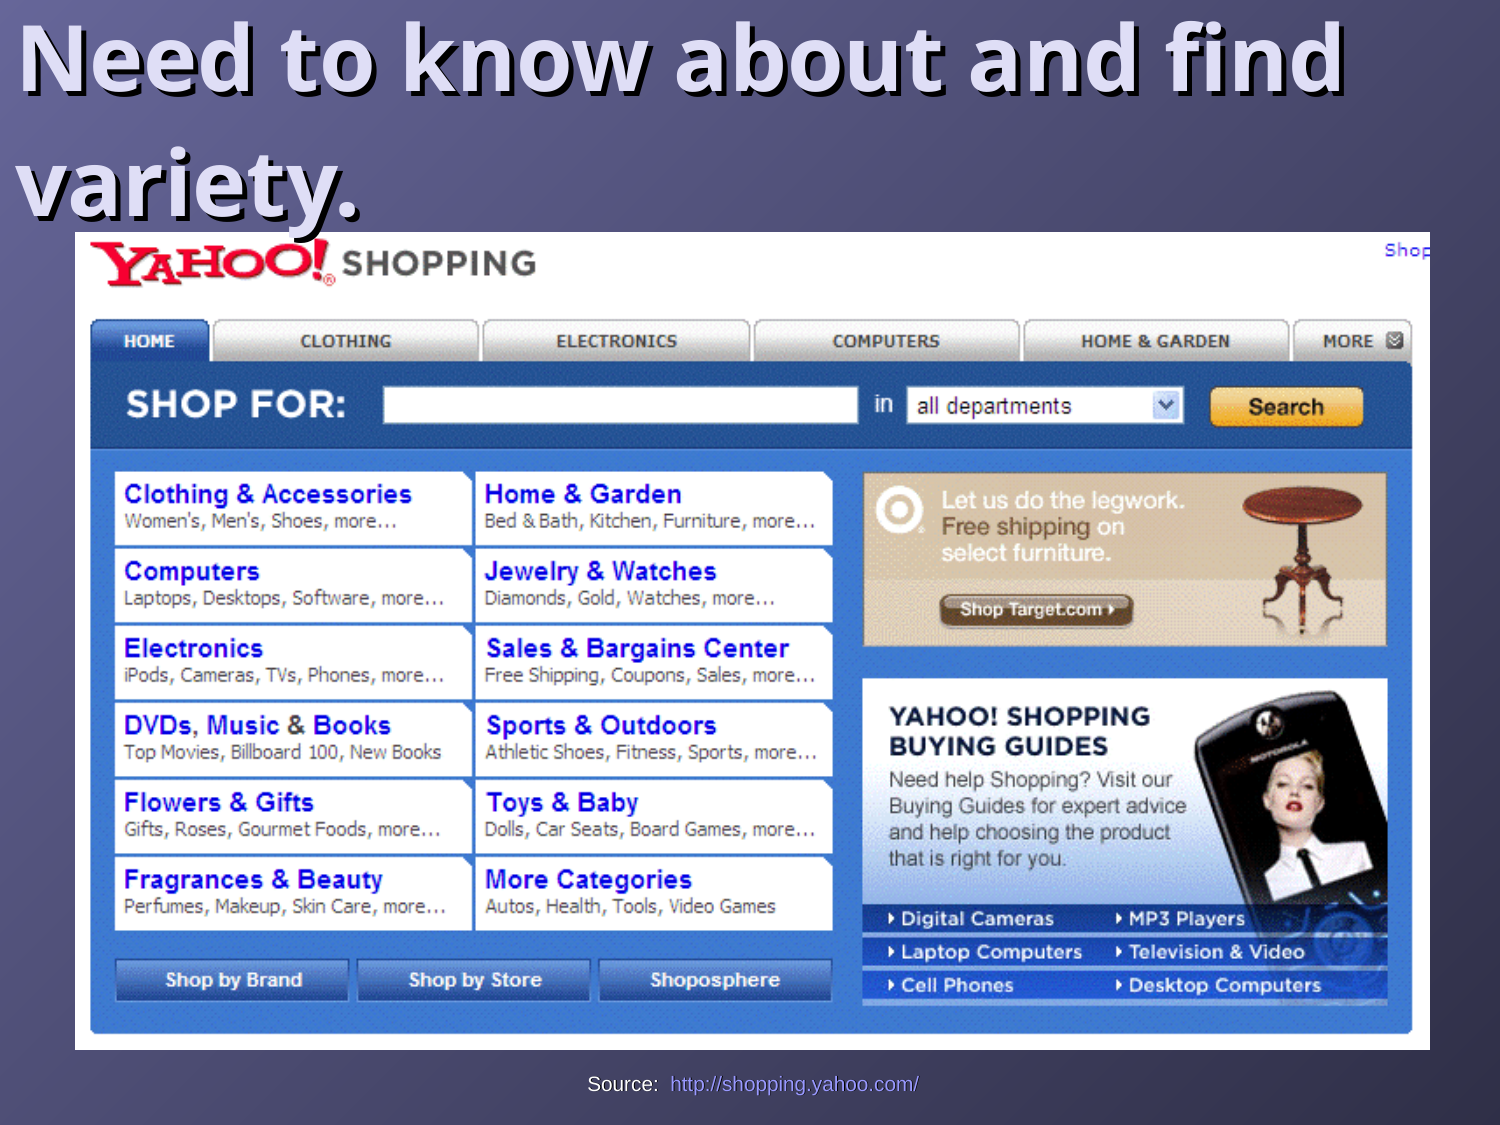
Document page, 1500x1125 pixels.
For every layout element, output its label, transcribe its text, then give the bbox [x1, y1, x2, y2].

picture [75, 237, 1430, 1051]
text_box Source: http://shopping.yahoo.com/ [237, 1062, 1276, 1103]
title Need to know about and find variety. [0, 1, 1500, 237]
